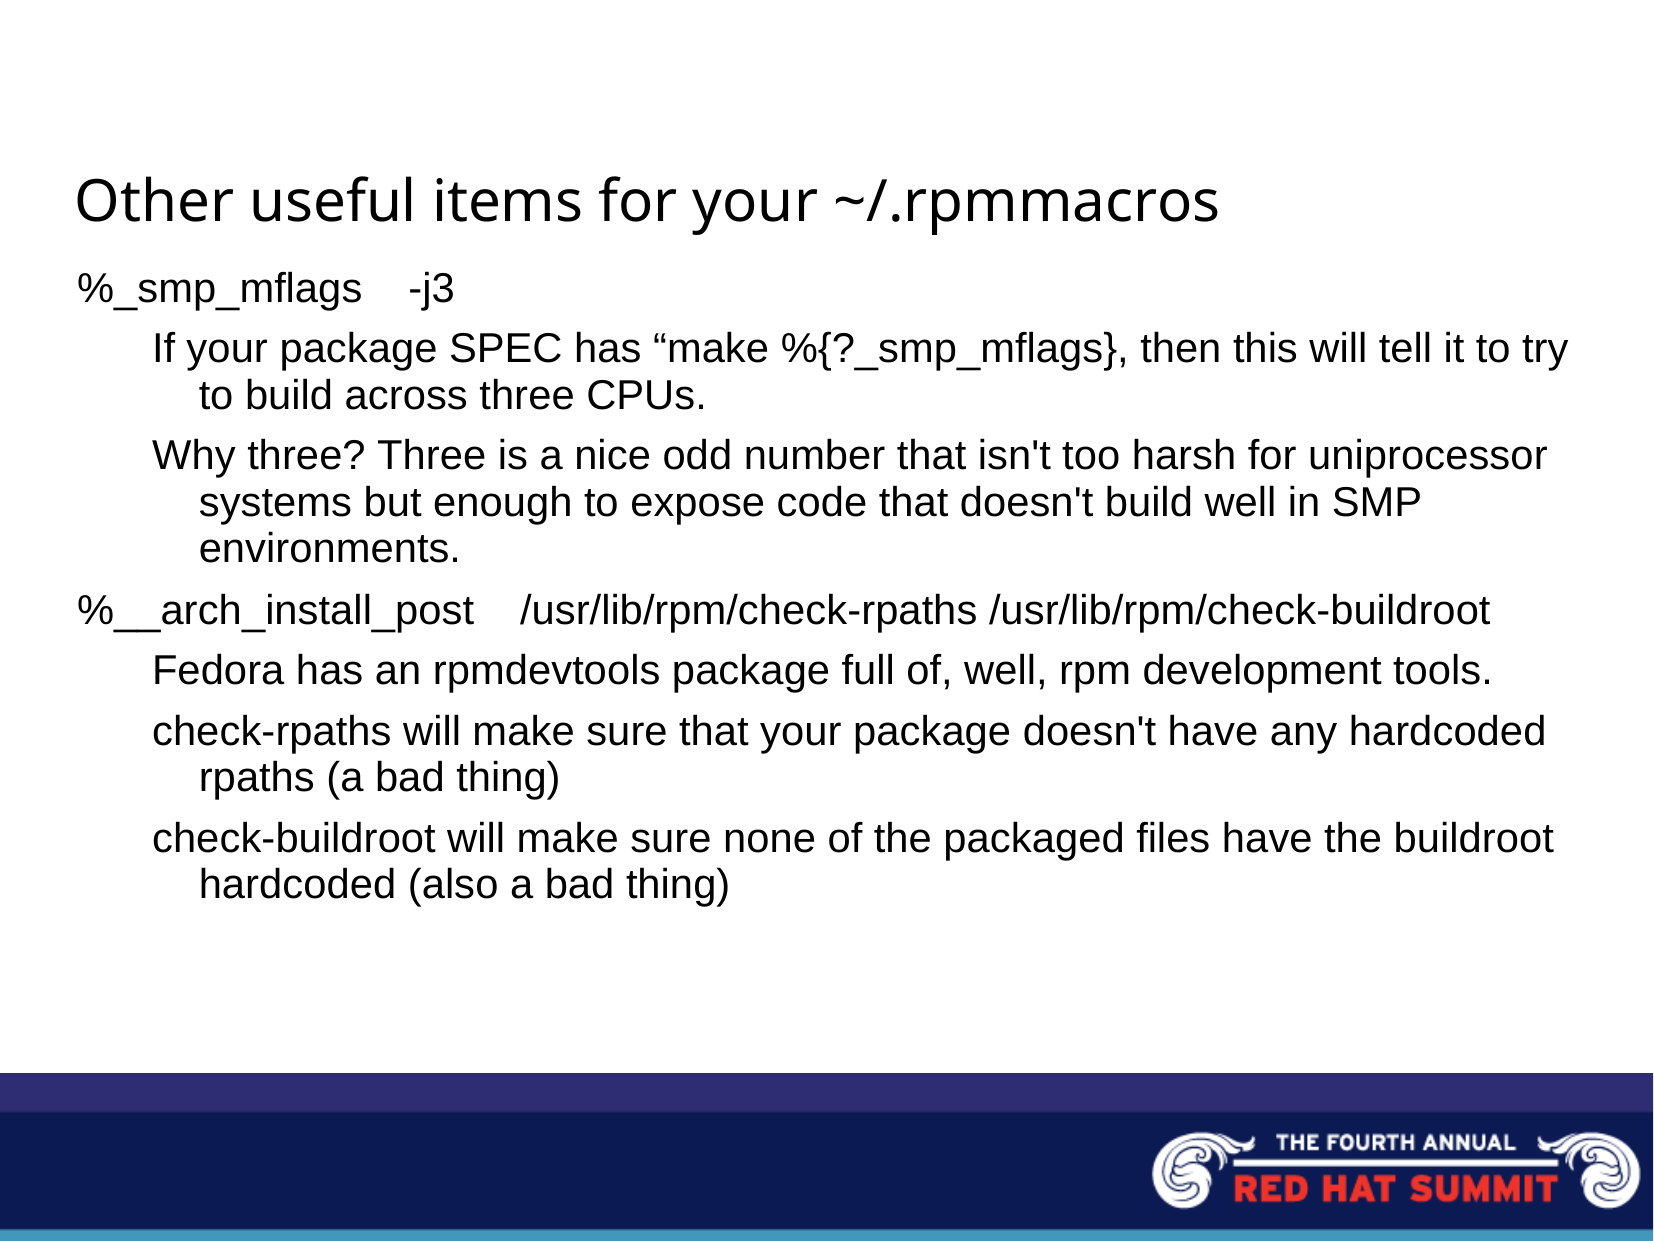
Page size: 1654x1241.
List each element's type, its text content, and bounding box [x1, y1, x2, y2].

title Other useful items for your ~/.rpmmacros [74, 140, 1506, 259]
picture [0, 1073, 1654, 1241]
list %_smp_mflags -j3 If your package SPEC has “make %{?_smp_mflags}, then this will tell it to try to build across three CPUs. Why three? Three is a nice odd number that isn't too harsh for uniprocessor systems but enough to expose code that doesn't build well in SMP environments. %__arch_install_post /usr/lib/rpm/check-rpaths /usr/lib/rpm/check-buildroot Fedora has an rpmdevtools package full of, well, rpm development tools. check-rpaths will make sure that your package doesn't have any hardcoded rpaths (a bad thing) check-buildroot will make sure none of the packaged files have the buildroot hardcoded (also a bad thing) [77, 264, 1598, 1174]
